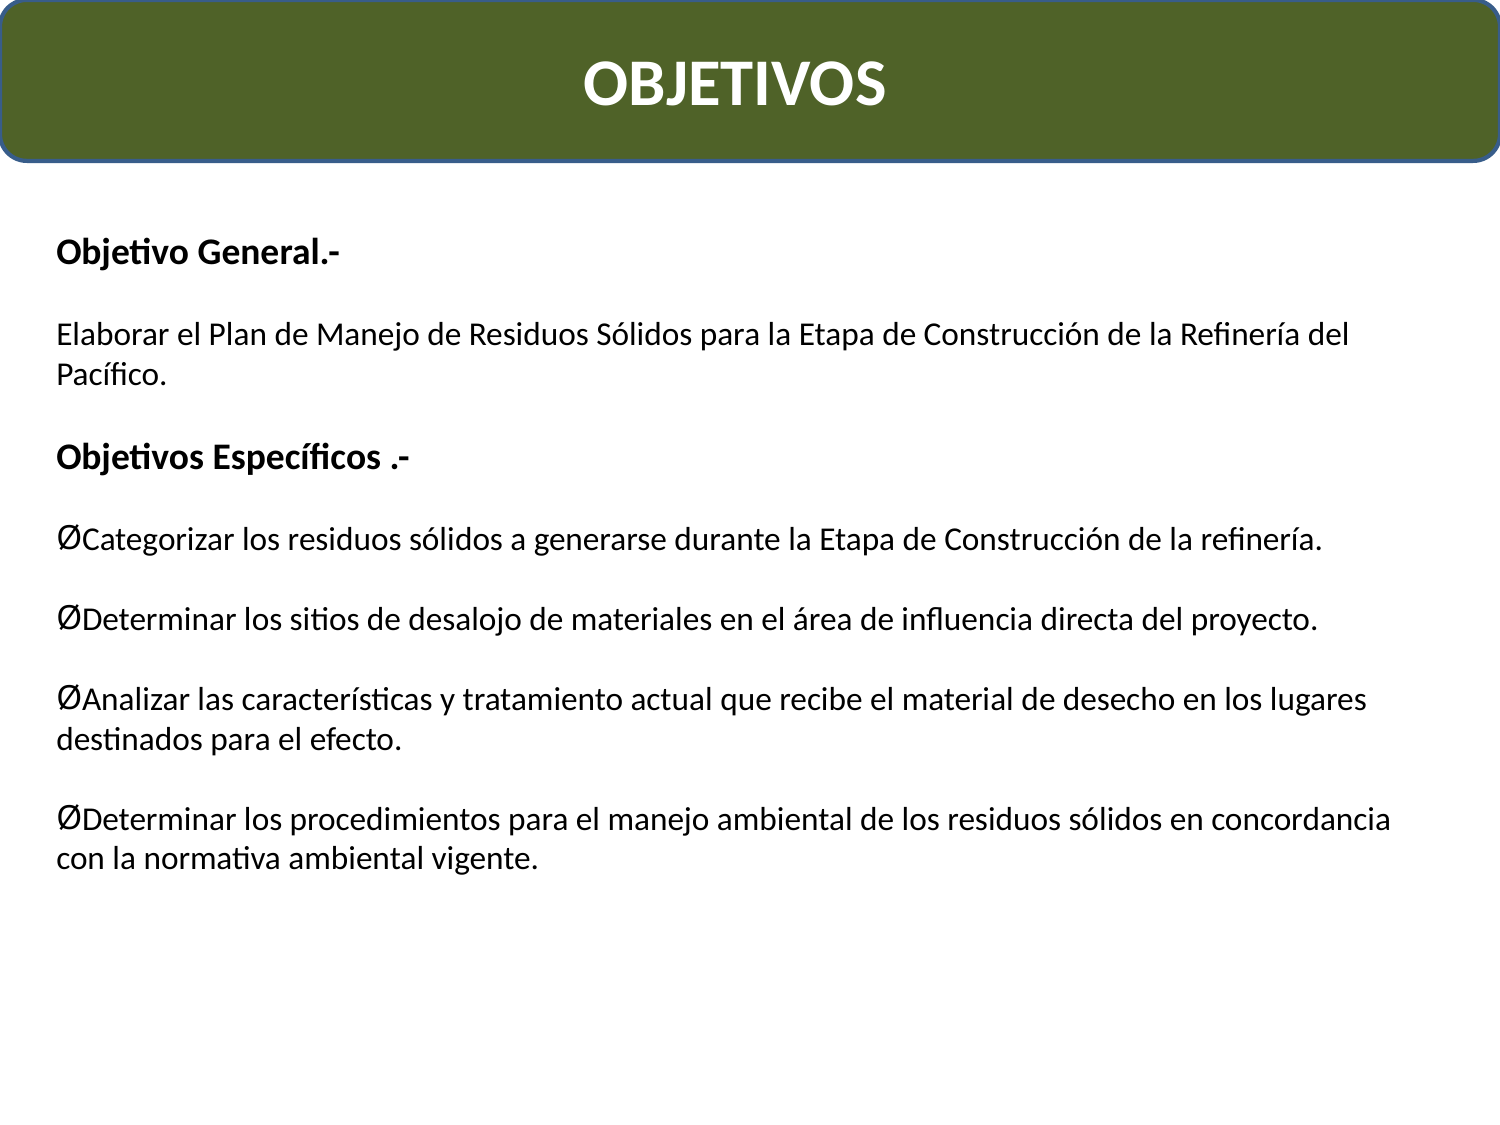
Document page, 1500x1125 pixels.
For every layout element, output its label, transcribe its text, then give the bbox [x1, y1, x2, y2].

text_box Objetivo General.- Elaborar el Plan de Manejo de Residuos Sólidos para la Etapa de Construcción de la Refinería del Pacífico. Objetivos Específicos .- Categorizar los residuos sólidos a generarse durante la Etapa de Construcción de la refinería. Determinar los sitios de desalojo de materiales en el área de influencia directa del proyecto. Analizar las características y tratamiento actual que recibe el material de desecho en los lugares destinados para el efecto. Determinar los procedimientos para el manejo ambiental de los residuos sólidos en concordancia con la normativa ambiental vigente. [41, 220, 1459, 892]
text_box OBJETIVOS [0, 31, 1471, 127]
text_box [0, 0, 1500, 161]
